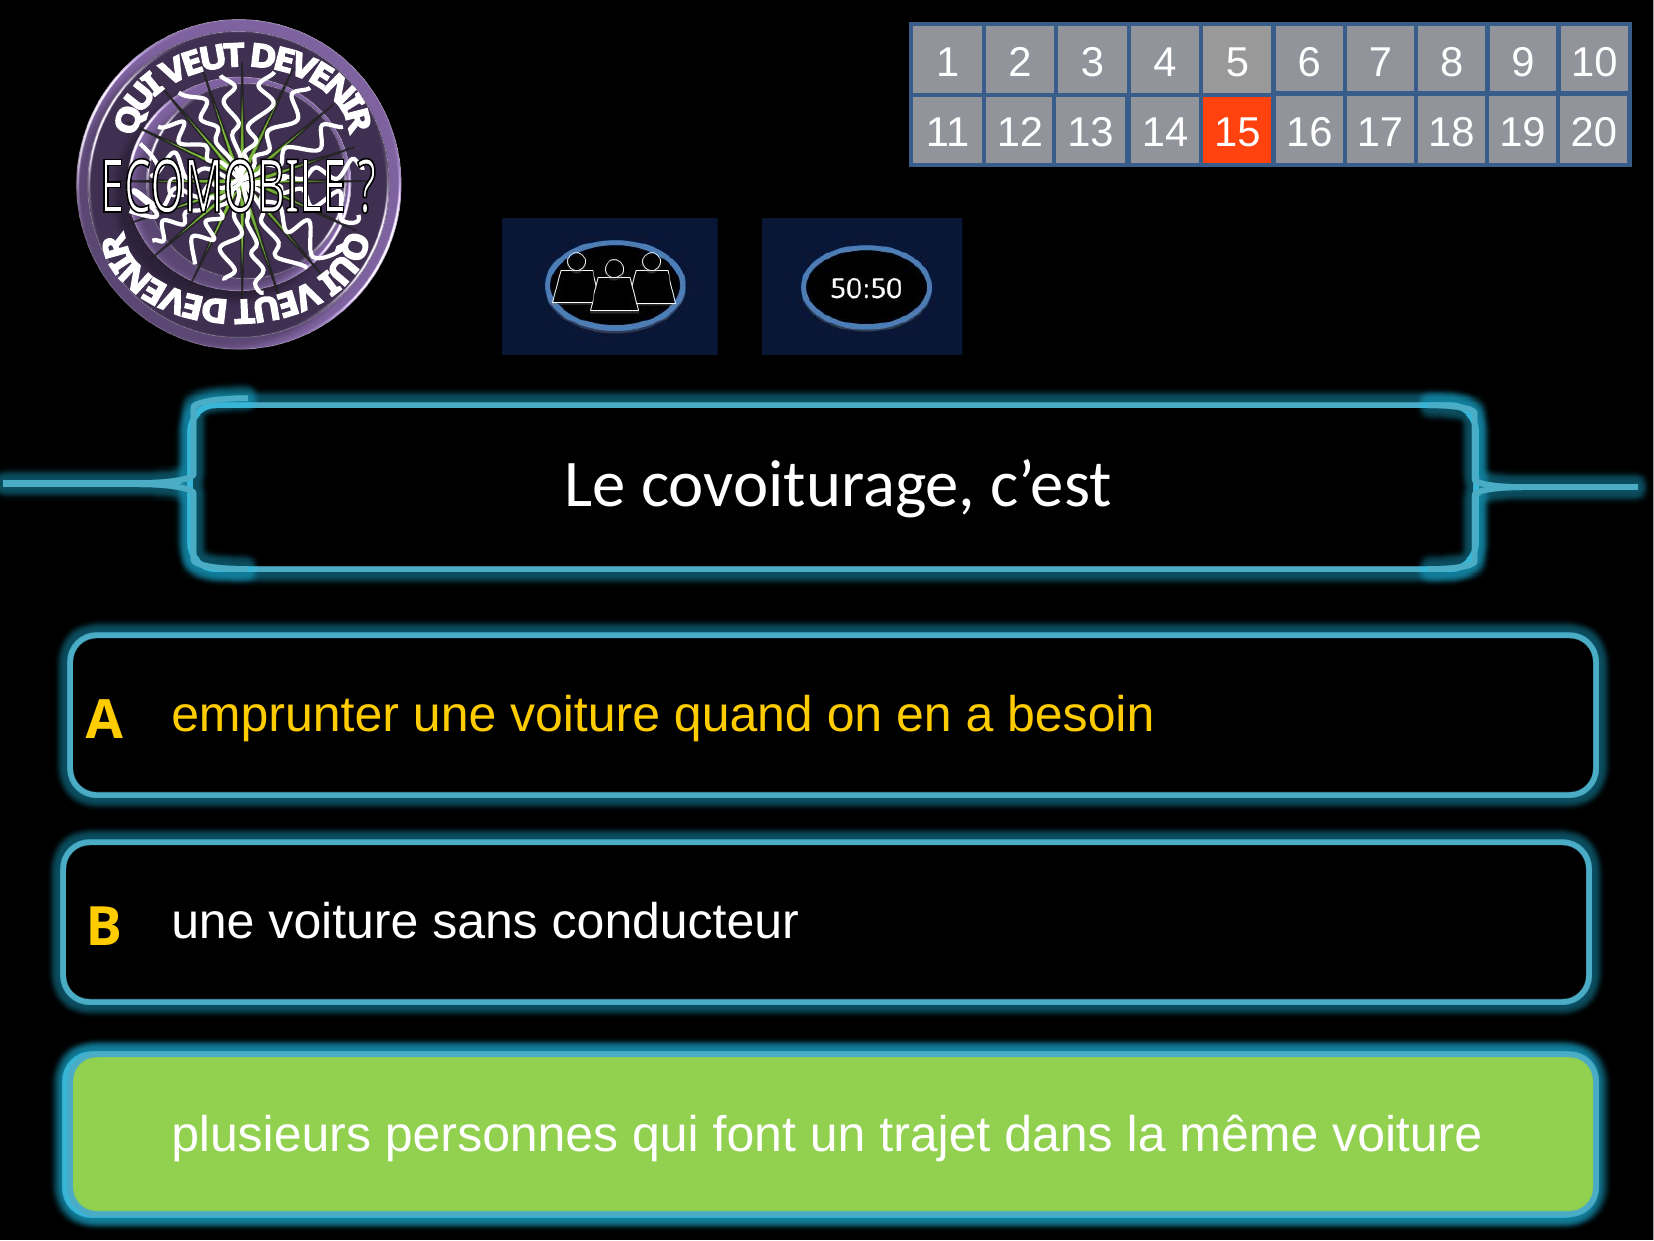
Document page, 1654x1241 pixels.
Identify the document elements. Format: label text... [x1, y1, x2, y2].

text_box 5 [1201, 24, 1273, 94]
picture [0, 377, 1654, 591]
title Le covoiturage, c’est [200, 407, 1477, 573]
picture [50, 615, 1616, 815]
text_box 18 [1415, 93, 1486, 166]
text_box 14 [1128, 94, 1201, 166]
text_box 7 [1344, 24, 1416, 93]
text_box 12 [983, 94, 1054, 166]
text_box 9 [1487, 24, 1558, 93]
list plusieurs personnes qui font un trajet dans la même voiture [171, 1062, 1571, 1205]
text_box 1 [911, 24, 983, 94]
picture [45, 1034, 1616, 1235]
list emprunter une voiture quand on en a besoin [171, 643, 1571, 786]
text_box 3 [1056, 24, 1128, 95]
picture [53, 18, 402, 370]
text_box 19 [1486, 93, 1558, 166]
text_box 4 [1128, 24, 1201, 94]
text_box 8 [1416, 24, 1487, 93]
text_box 11 [911, 94, 983, 166]
text_box 15 [1201, 94, 1273, 166]
text_box 13 [1054, 94, 1127, 166]
text_box 16 [1273, 93, 1345, 166]
text_box 17 [1345, 93, 1415, 166]
text_box 20 [1558, 93, 1630, 166]
list une voiture sans conducteur [171, 850, 1571, 993]
text_box 2 [983, 24, 1056, 94]
picture [43, 822, 1609, 1022]
text_box 6 [1273, 24, 1344, 93]
text_box 10 [1558, 24, 1630, 93]
